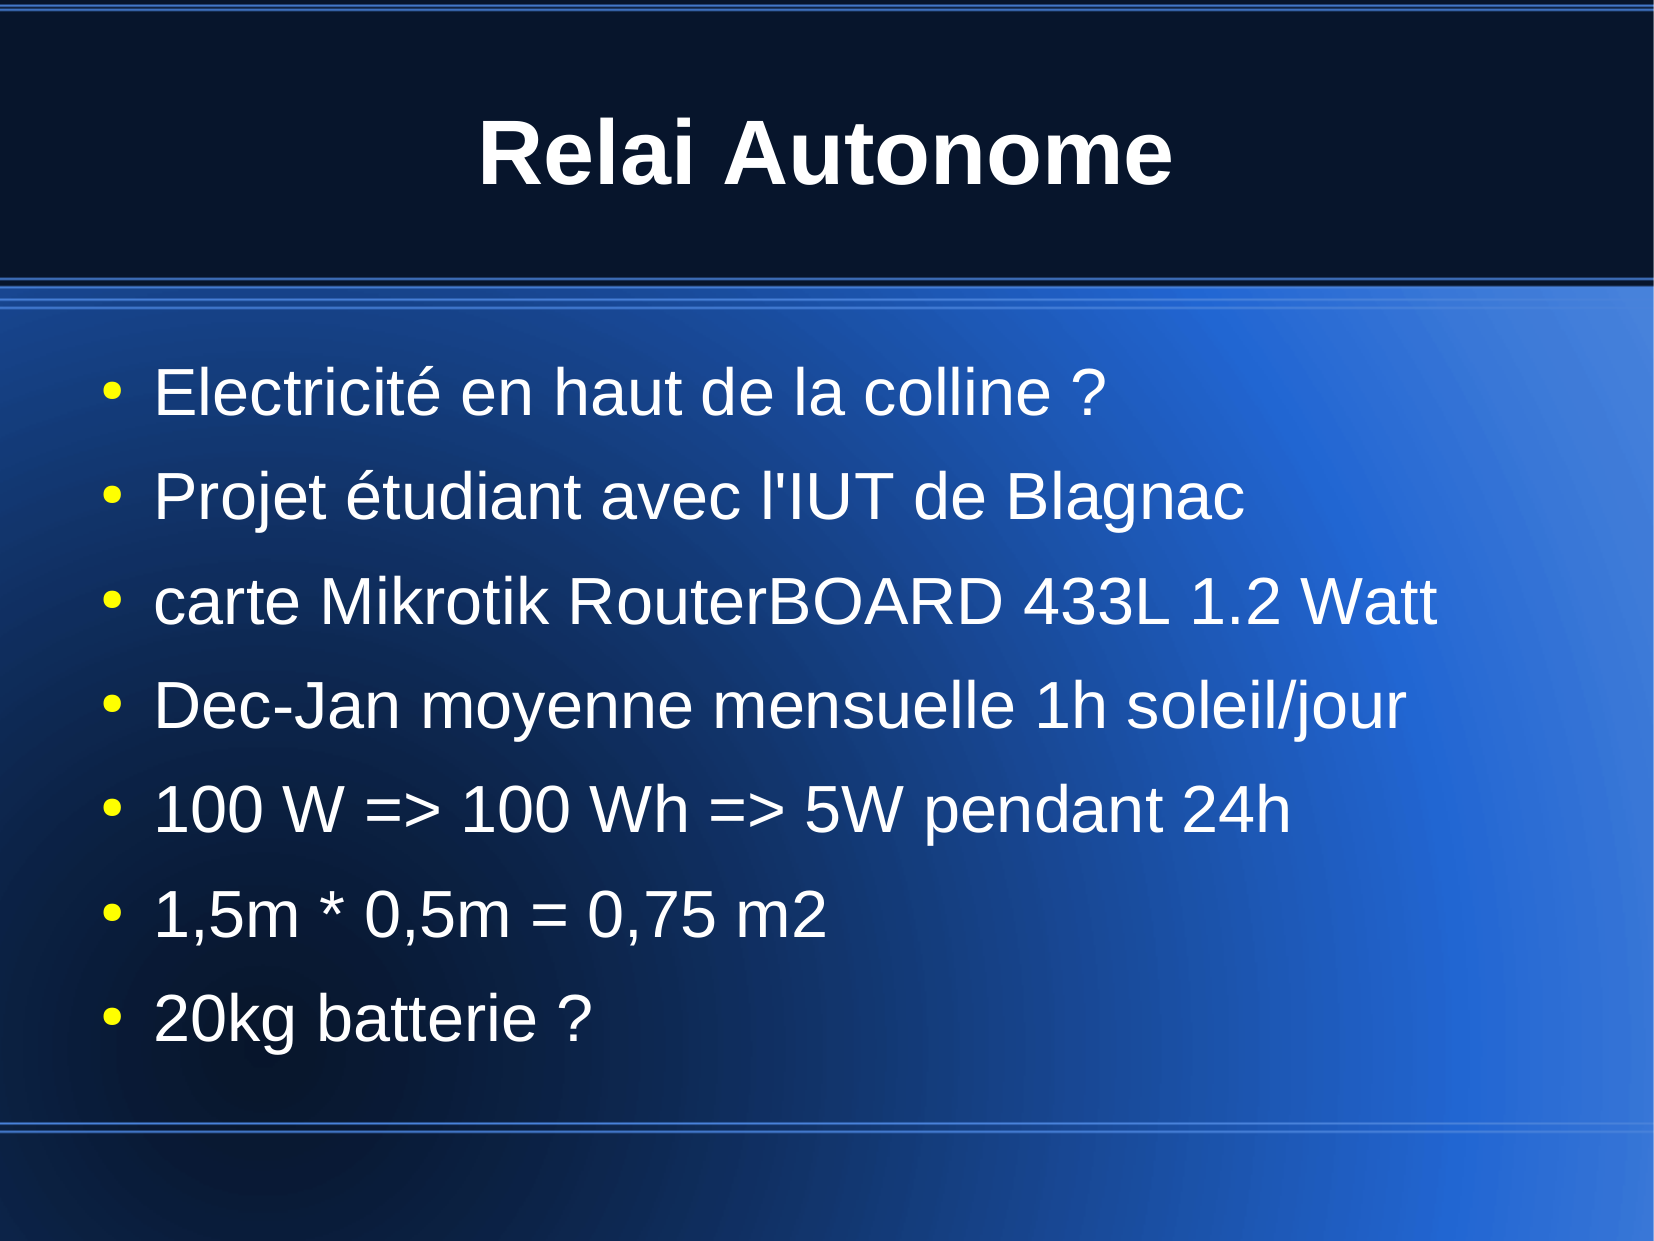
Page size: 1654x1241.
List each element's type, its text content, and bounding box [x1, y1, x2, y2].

list Electricité en haut de la colline ? Projet étudiant avec l'IUT de Blagnac carte Mikrotik RouterBOARD 433L 1.2 Watt Dec-Jan moyenne mensuelle 1h soleil/jour 100 W => 100 Wh => 5W pendant 24h 1,5m * 0,5m = 0,75 m2 20kg batterie ? [82, 355, 1571, 1159]
picture [0, 0, 1654, 1241]
title Relai Autonome [82, 56, 1571, 250]
